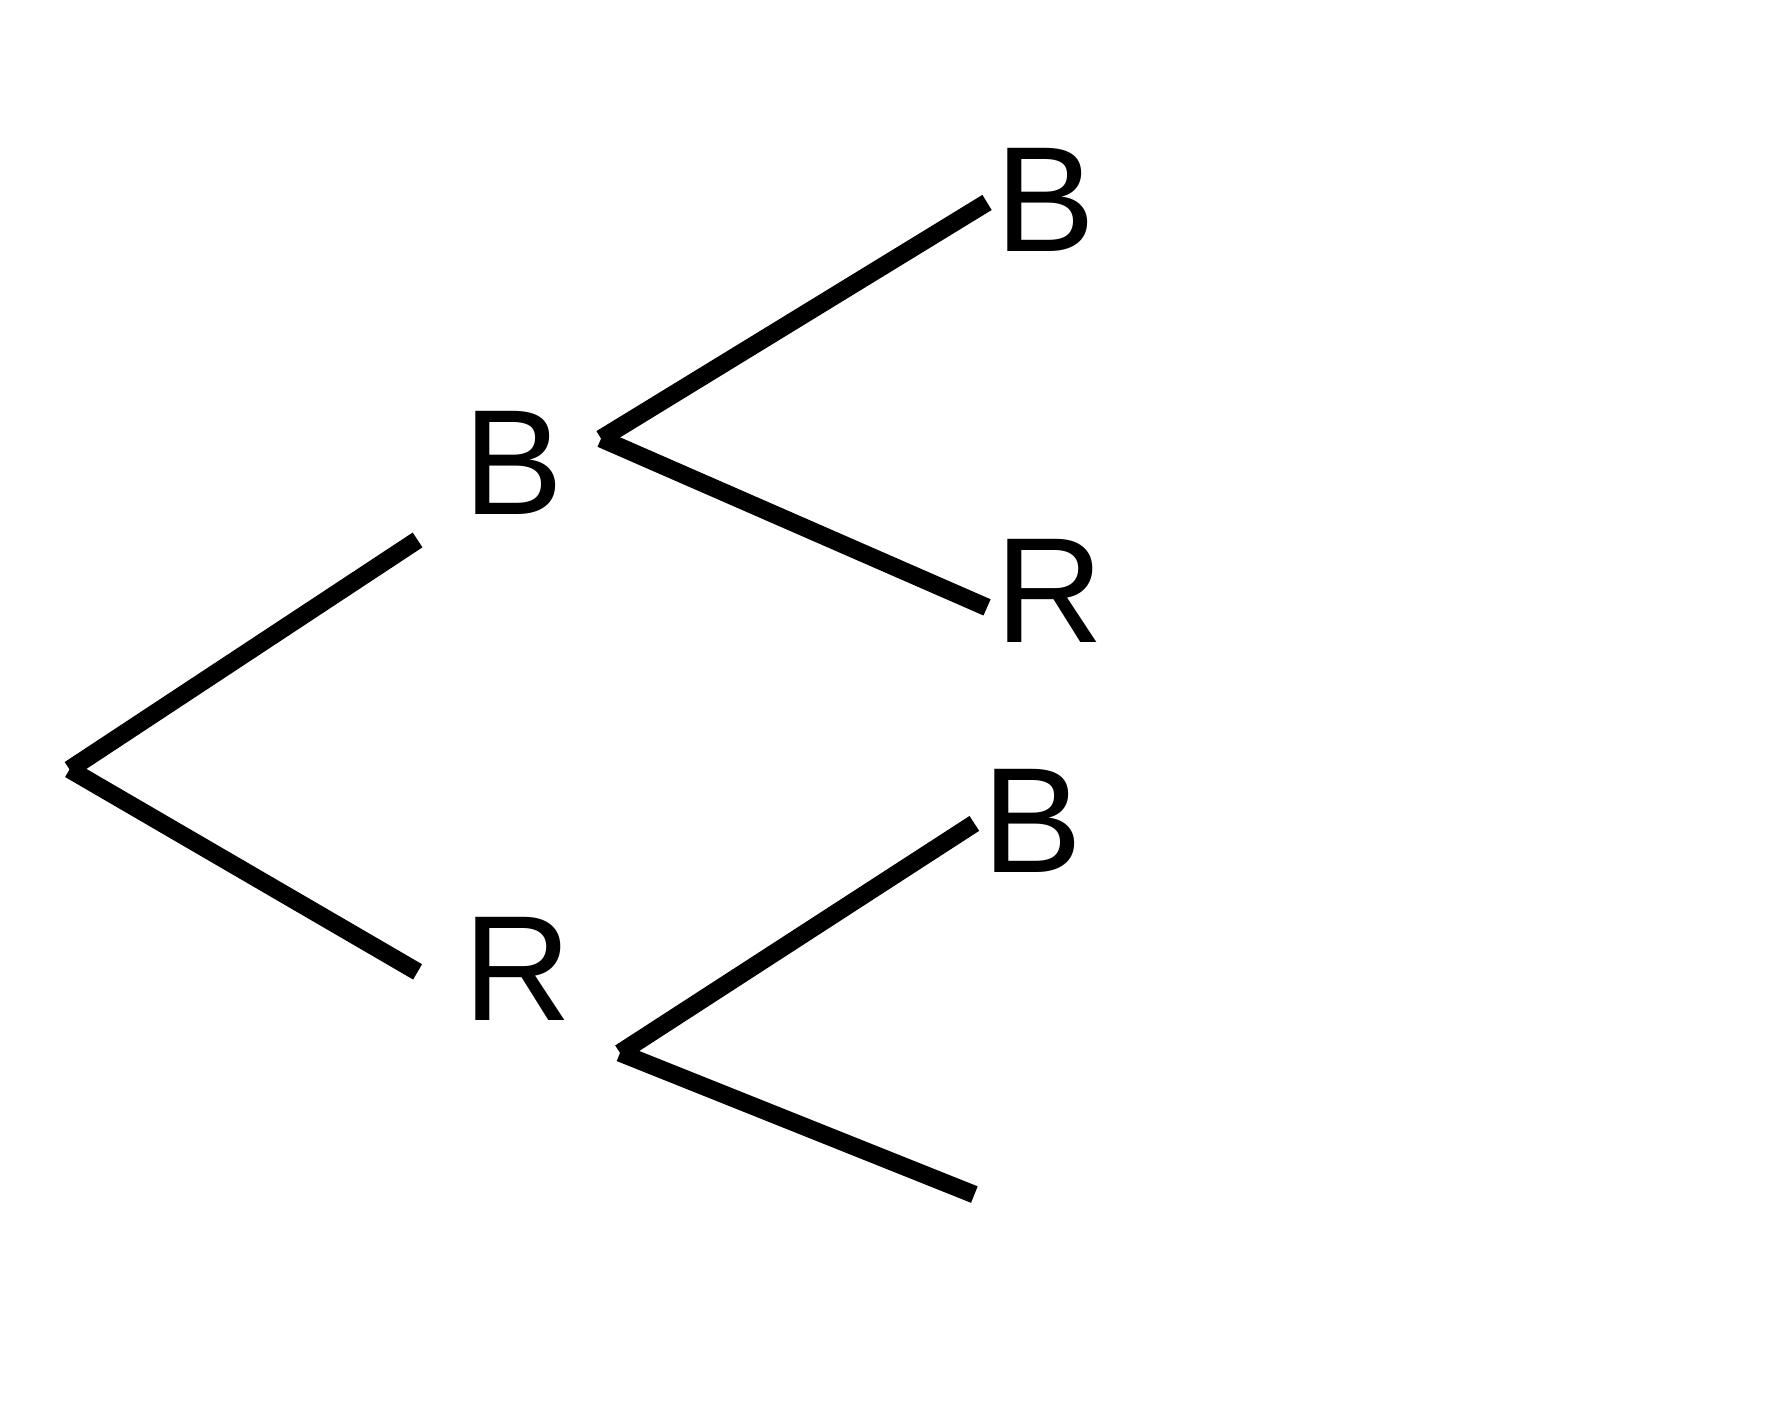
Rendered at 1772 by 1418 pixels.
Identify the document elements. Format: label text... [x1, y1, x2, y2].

text_box B [980, 107, 1108, 317]
text_box B [968, 728, 1095, 938]
text_box B [449, 371, 576, 580]
text_box R [449, 877, 608, 1086]
text_box R [980, 499, 1139, 708]
